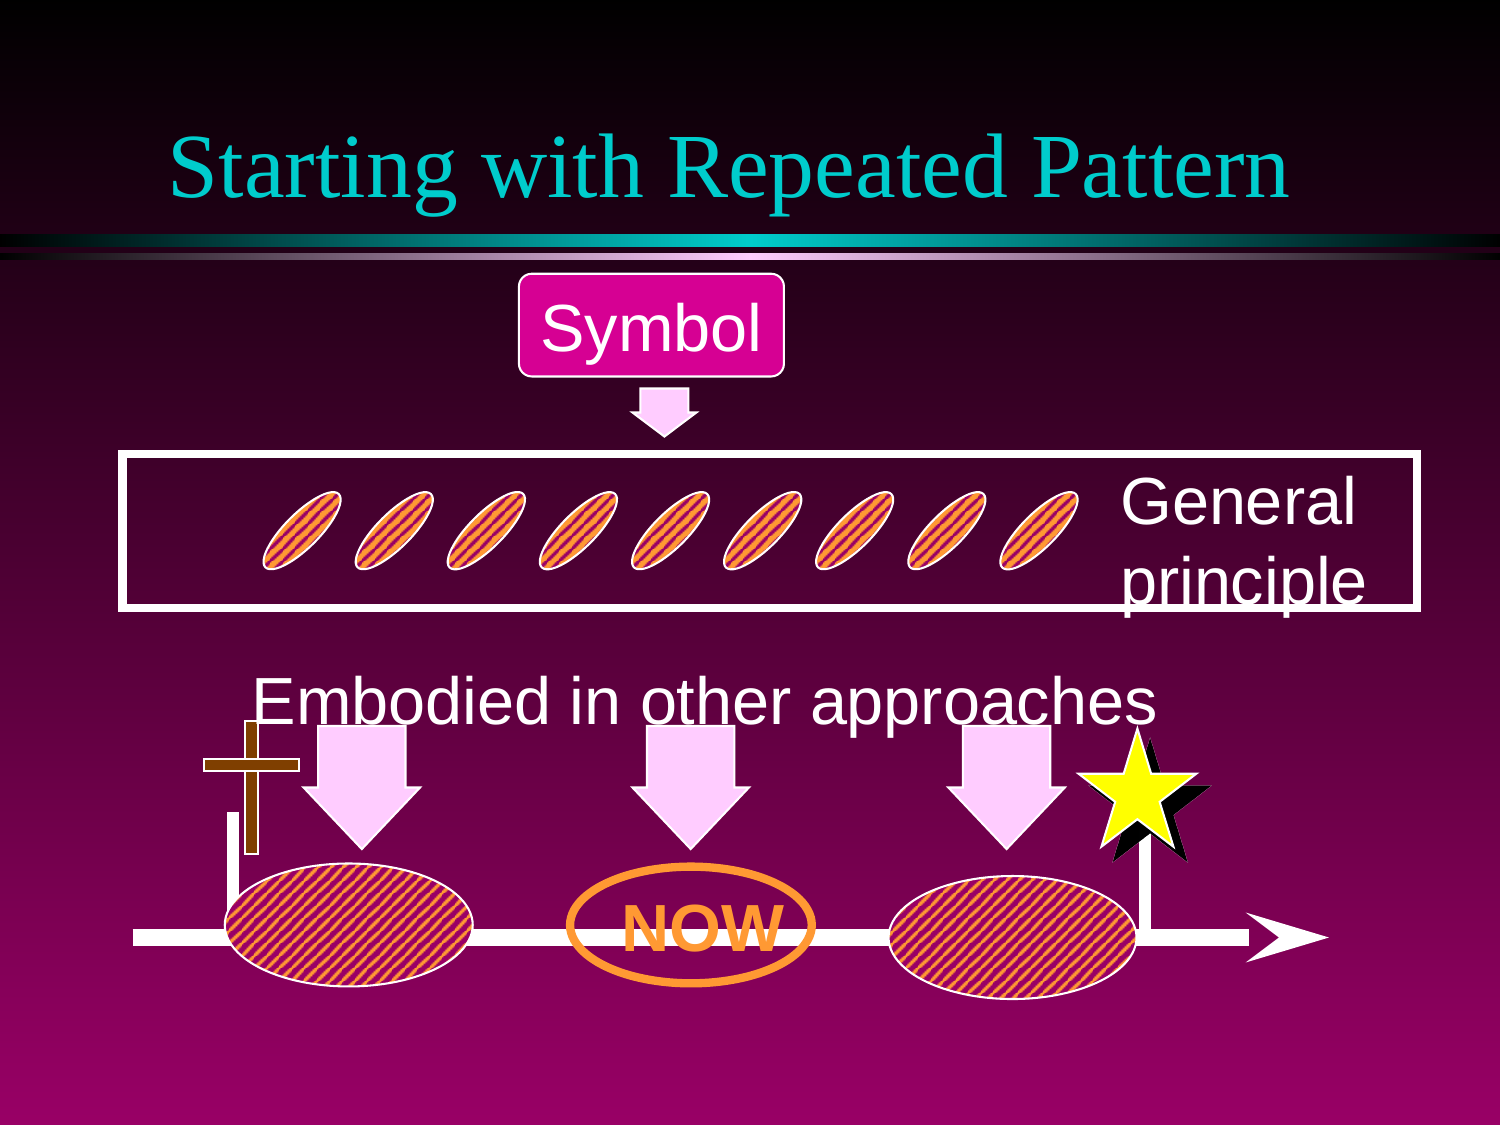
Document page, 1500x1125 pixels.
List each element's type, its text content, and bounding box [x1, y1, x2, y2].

text_box [888, 876, 1137, 1000]
title Starting with Repeated Pattern [39, 37, 1422, 225]
text_box [447, 492, 525, 570]
text_box [908, 492, 986, 570]
text_box [1000, 492, 1078, 570]
text_box NOW [570, 866, 812, 984]
text_box [816, 492, 894, 570]
text_box [355, 492, 433, 570]
text_box [1078, 746, 1197, 847]
text_box [948, 726, 1065, 850]
text_box [632, 492, 710, 570]
text_box [632, 726, 749, 850]
text_box [632, 388, 697, 437]
text_box Embodied in other approaches [236, 649, 1329, 746]
text_box [204, 746, 300, 854]
text_box [539, 492, 617, 570]
text_box [303, 746, 421, 850]
text_box [224, 863, 473, 987]
text_box General principle [1105, 449, 1461, 626]
text_box [724, 492, 802, 570]
text_box Symbol [518, 273, 784, 377]
text_box [263, 492, 341, 570]
